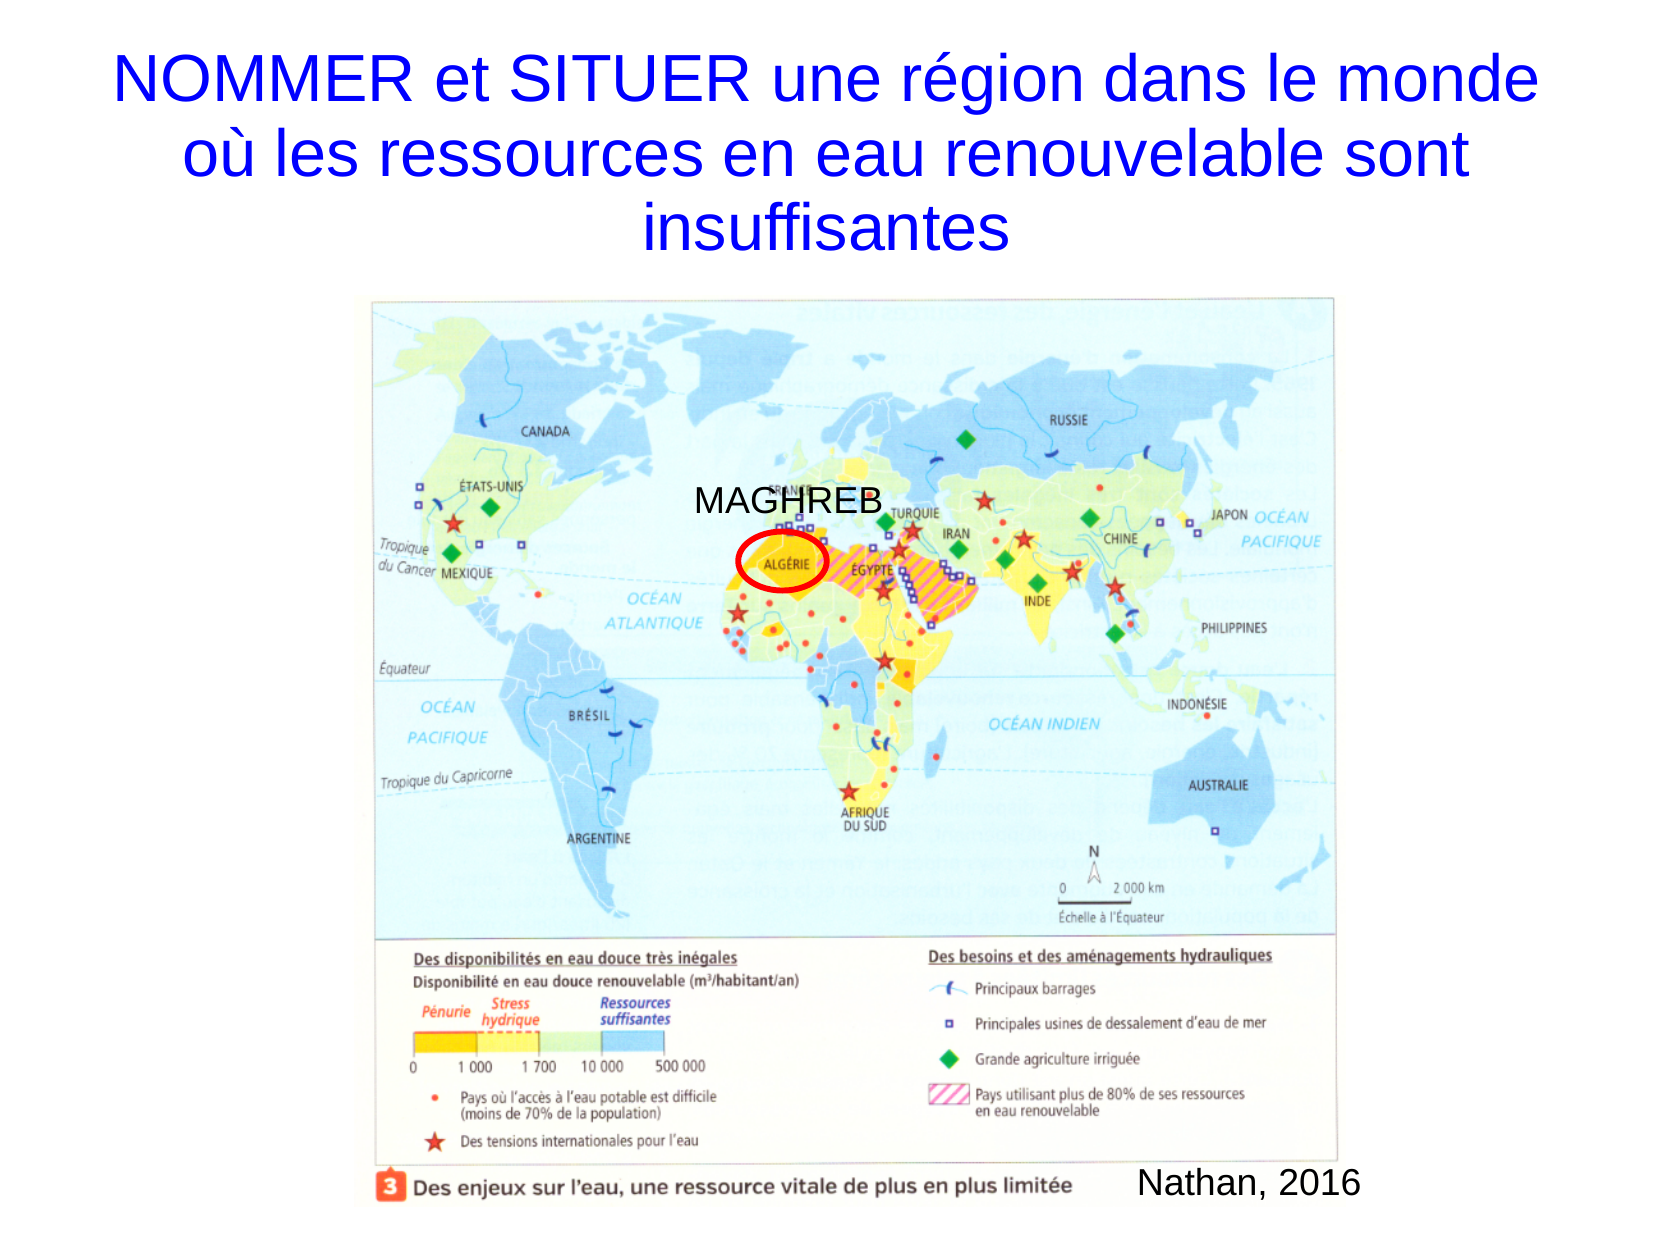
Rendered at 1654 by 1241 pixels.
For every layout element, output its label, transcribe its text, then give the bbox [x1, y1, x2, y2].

title NOMMER et SITUER une région dans le monde où les ressources en eau renouvelable sont insuffisantes [82, 40, 1571, 266]
text_box Nathan, 2016 [1122, 1153, 1388, 1211]
picture [354, 295, 1346, 1207]
text_box MAGHREB [679, 472, 916, 530]
